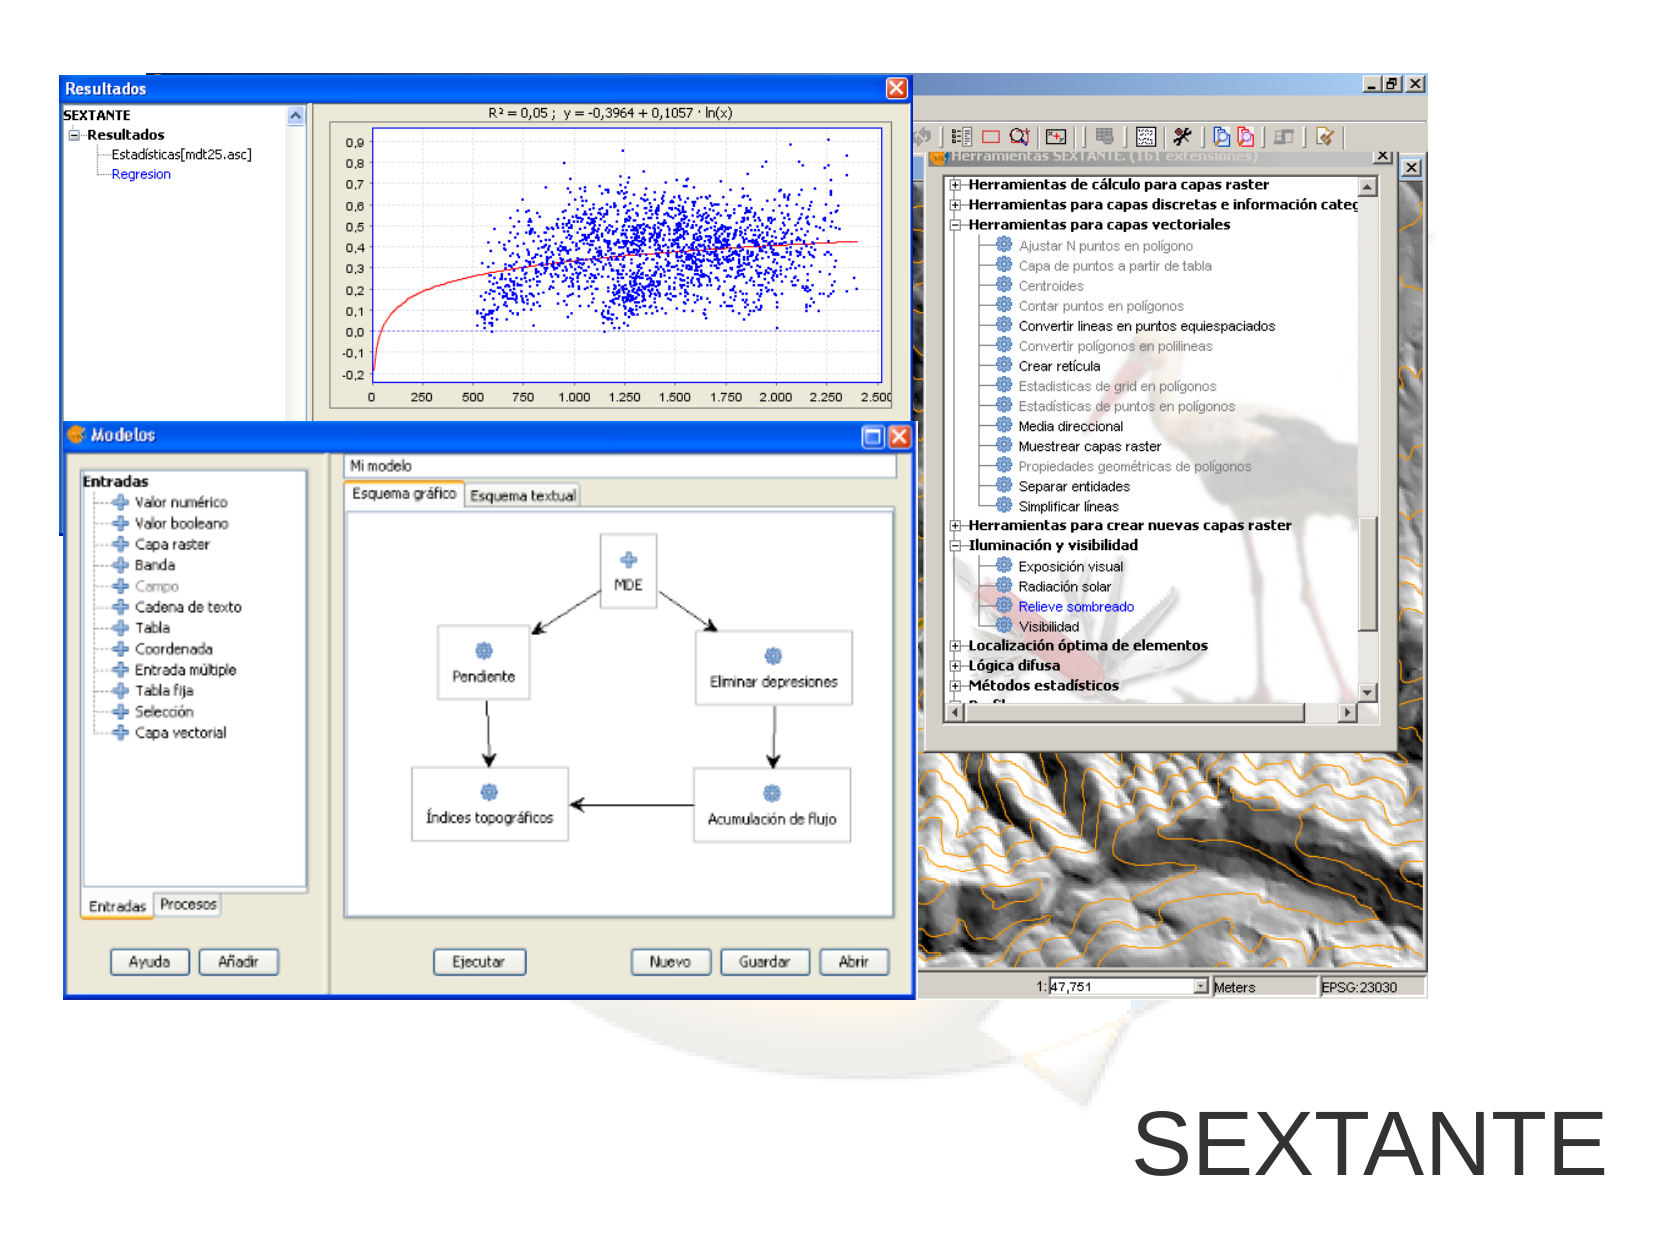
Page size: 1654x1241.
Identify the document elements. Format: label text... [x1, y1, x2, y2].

text_box SEXTANTE [620, 1077, 1625, 1211]
picture [59, 73, 1428, 1000]
